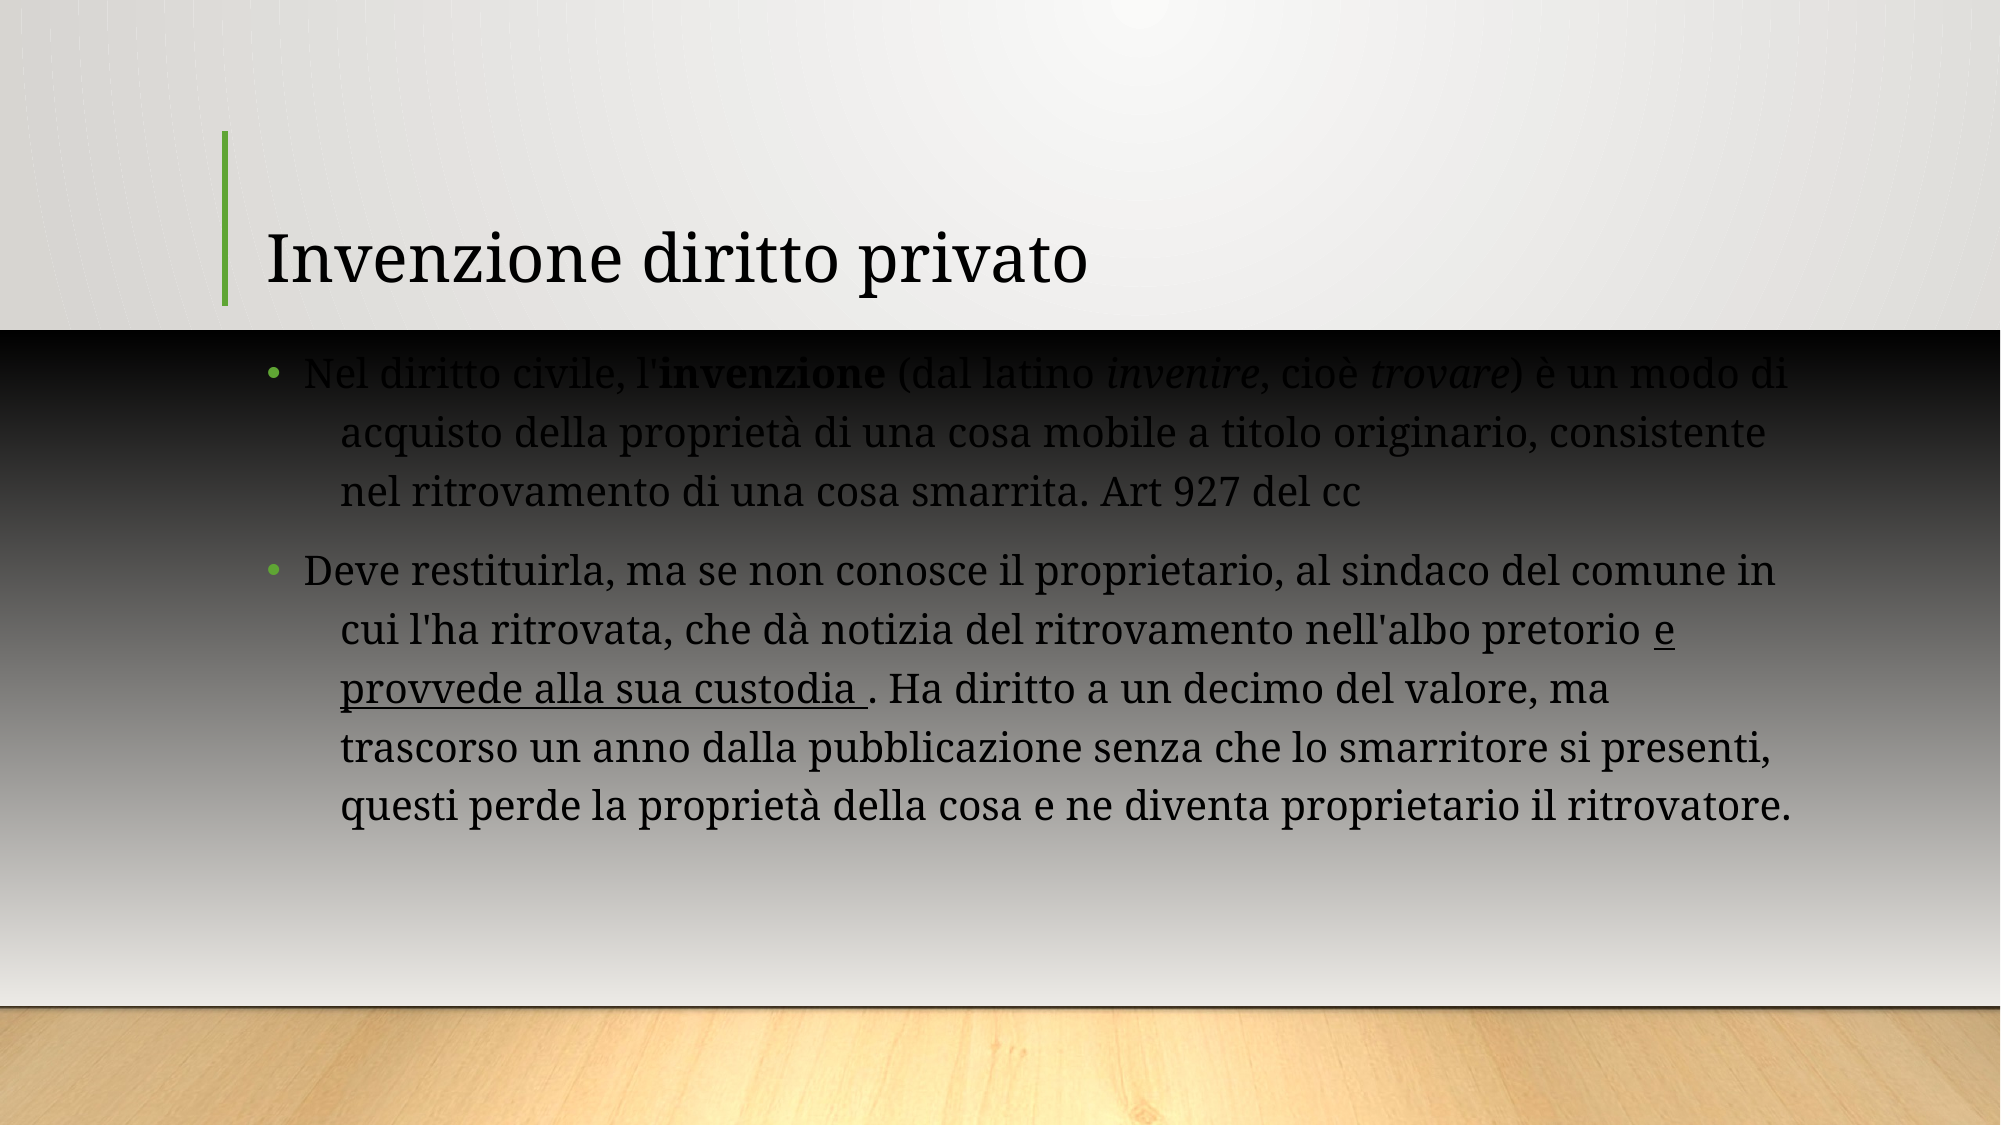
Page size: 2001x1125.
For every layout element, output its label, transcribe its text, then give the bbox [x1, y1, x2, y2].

list Nel diritto civile, l'invenzione (dal latino invenire, cioè trovare) è un modo di acquisto della proprietà di una cosa mobile a titolo originario, consistente nel ritrovamento di una cosa smarrita. Art 927 del cc Deve restituirla, ma se non conosce il proprietario, al sindaco del comune in cui l'ha ritrovata, che dà notizia del ritrovamento nell'albo pretorio e provvede alla sua custodia . Ha diritto a un decimo del valore, ma trascorso un anno dalla pubblicazione senza che lo smarritore si presenti, questi perde la proprietà della cosa e ne diventa proprietario il ritrovatore. [251, 330, 1814, 897]
title Invenzione diritto privato [251, 131, 1814, 305]
